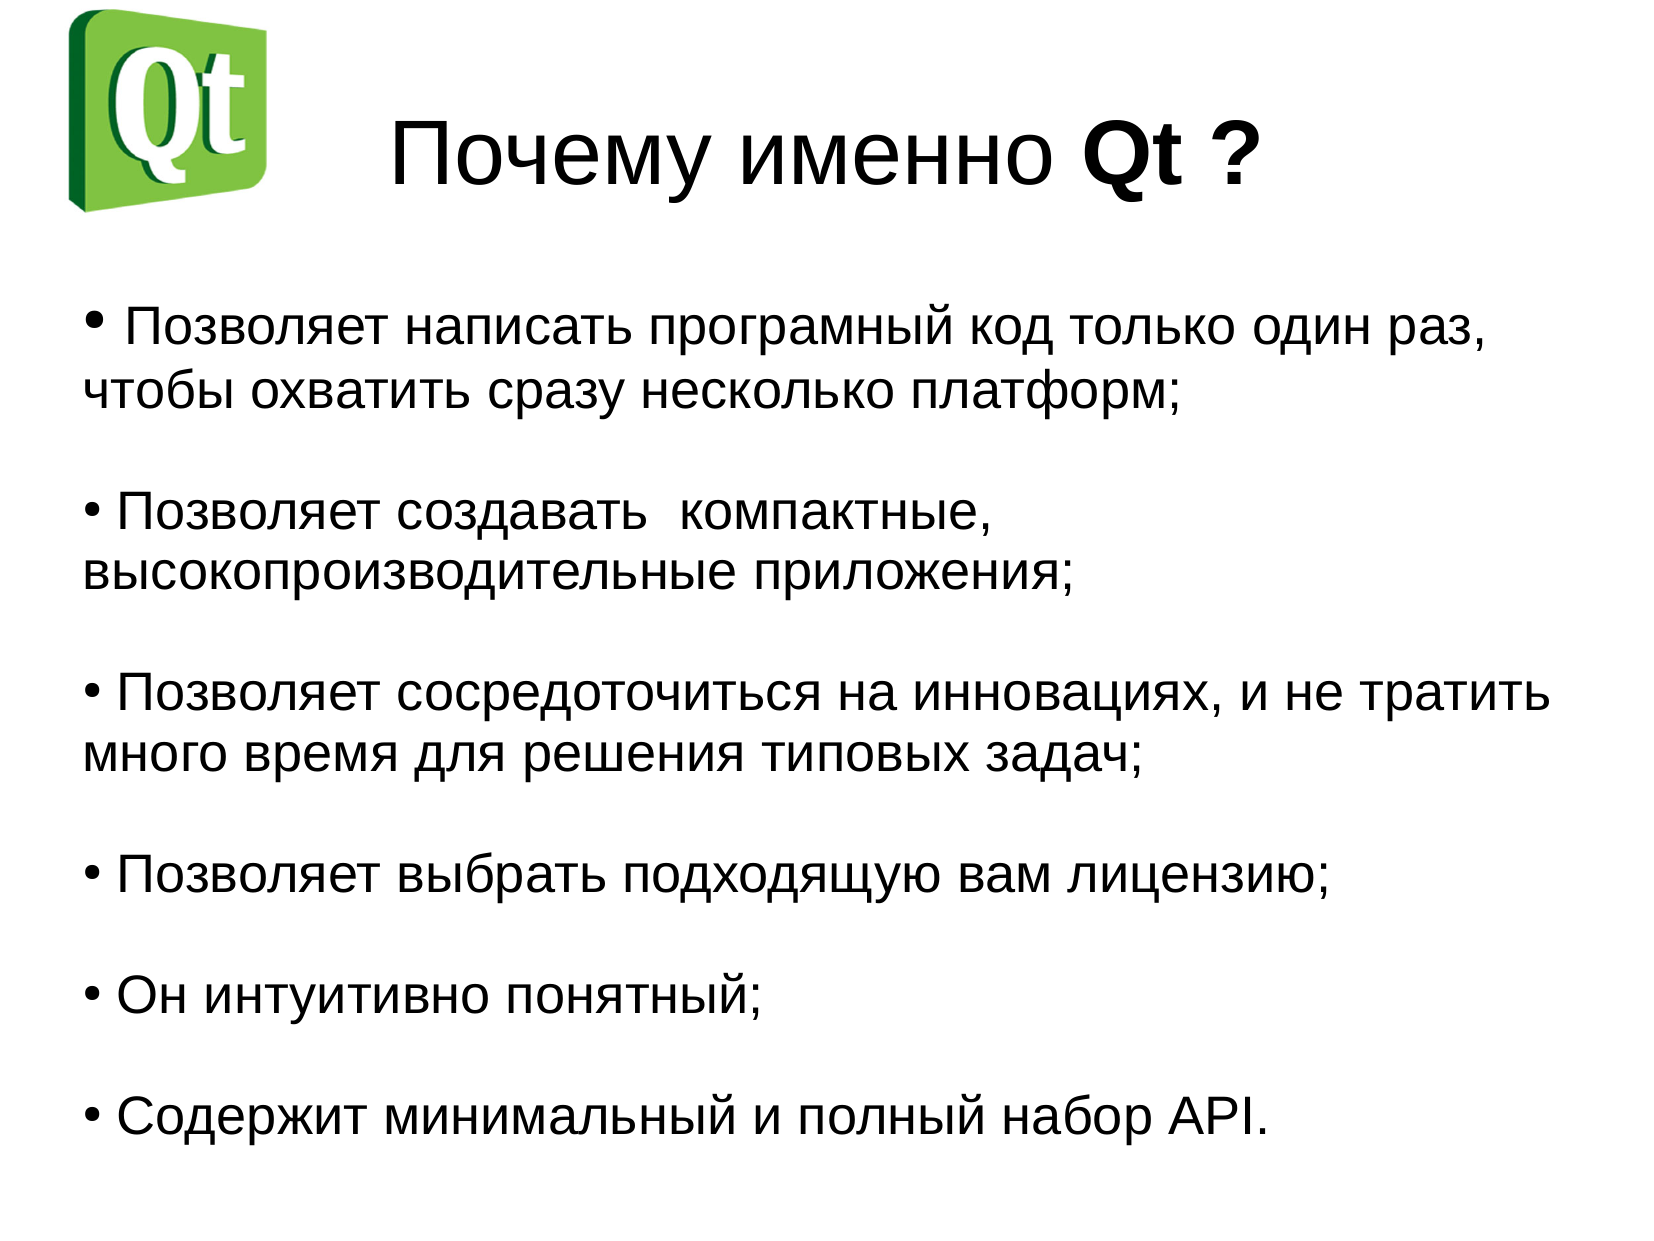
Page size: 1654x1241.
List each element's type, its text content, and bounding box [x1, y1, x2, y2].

subtitle Позволяет написать програмный код только один раз, чтобы охватить сразу несколько платформ; Позволяет создавать компактные, высокопроизводительные приложения; Позволяет сосредоточиться на инновациях, и не тратить много время для решения типовых задач; Позволяет выбрать подходящую вам лицензию; Он интуитивно понятный; Содержит минимальный и полный набор API. [82, 236, 1571, 1194]
title Почему именно Qt ? [82, 56, 1571, 236]
picture [37, 0, 301, 226]
